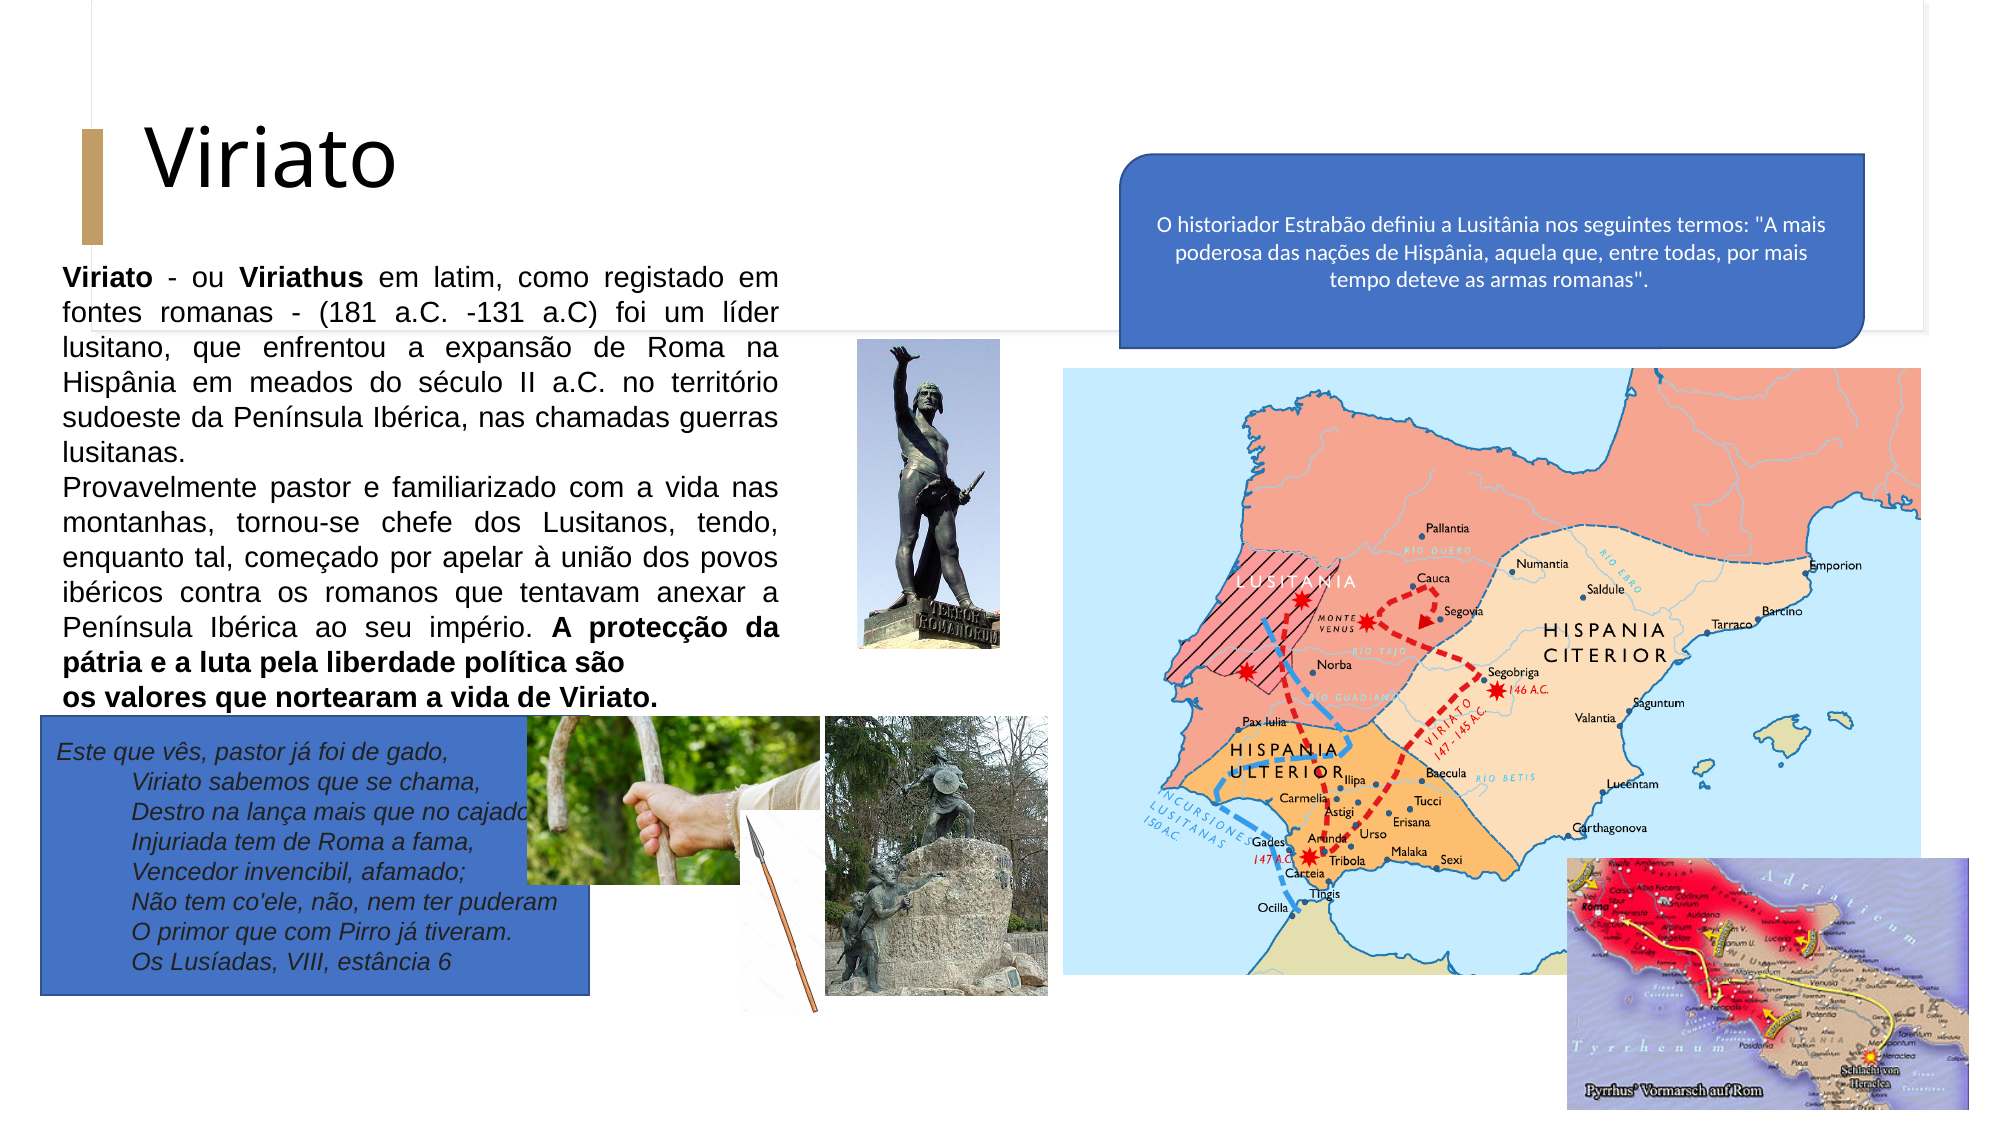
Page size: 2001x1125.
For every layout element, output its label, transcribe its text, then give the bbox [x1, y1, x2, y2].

text_box O historiador Estrabão definiu a Lusitânia nos seguintes termos: "A mais poderosa das nações de Hispânia, aquela que, entre todas, por mais tempo deteve as armas romanas". [1120, 154, 1864, 349]
text_box Este que vês, pastor já foi de gado, Viriato sabemos que se chama, Destro na lança mais que no cajado: Injuriada tem de Roma a fama, Vencedor invencibil, afamado; Não tem co'ele, não, nem ter puderam O primor que com Pirro já tiveram. Os Lusíadas, VIII, estância 6 [41, 716, 589, 995]
picture [857, 339, 1000, 649]
text_box Viriato - ou Viriathus em latim, como registado em fontes romanas - (181 a.C. -131 a.C) foi um líder lusitano, que enfrentou a expansão de Roma na Hispânia em meados do século II a.C. no território sudoeste da Península Ibérica, nas chamadas guerras lusitanas. Provavelmente pastor e familiarizado com a vida nas montanhas, tornou-se chefe dos Lusitanos, tendo, enquanto tal, começado por apelar à união dos povos ibéricos contra os romanos que tentavam anexar a Península Ibérica ao seu império. A protecção da pátria e a luta pela liberdade política são os valores que nortearam a vida de Viriato. [47, 251, 809, 716]
picture [1063, 369, 1969, 1110]
picture [527, 716, 1048, 1016]
title Viriato [129, 63, 1798, 258]
